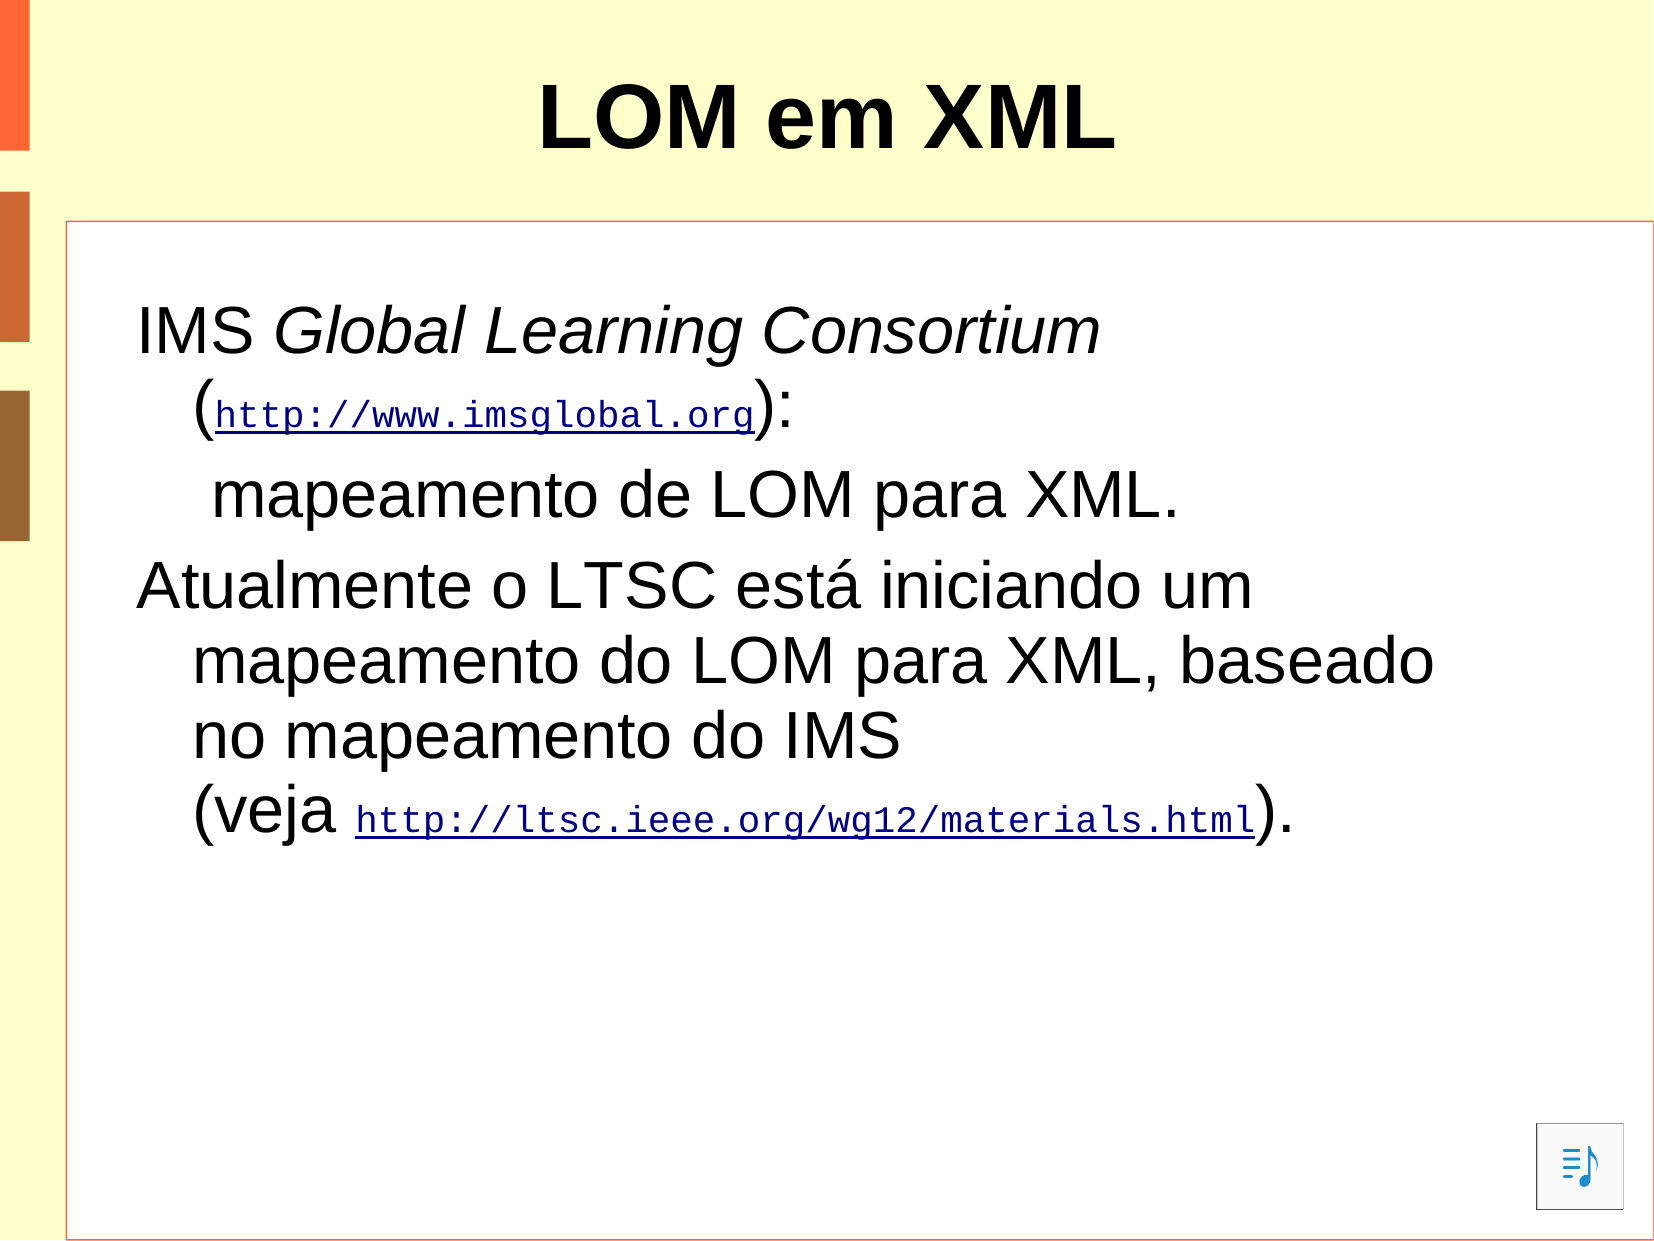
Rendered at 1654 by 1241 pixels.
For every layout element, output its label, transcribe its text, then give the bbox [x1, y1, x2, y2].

title LOM em XML [121, 6, 1534, 229]
list IMS Global Learning Consortium (http://www.imsglobal.org): mapeamento de LOM para XML. Atualmente o LTSC está iniciando um mapeamento do LOM para XML, baseado no mapeamento do IMS (veja http://ltsc.ieee.org/wg12/materials.html). [121, 284, 1534, 1181]
text_box [1535, 1122, 1625, 1211]
